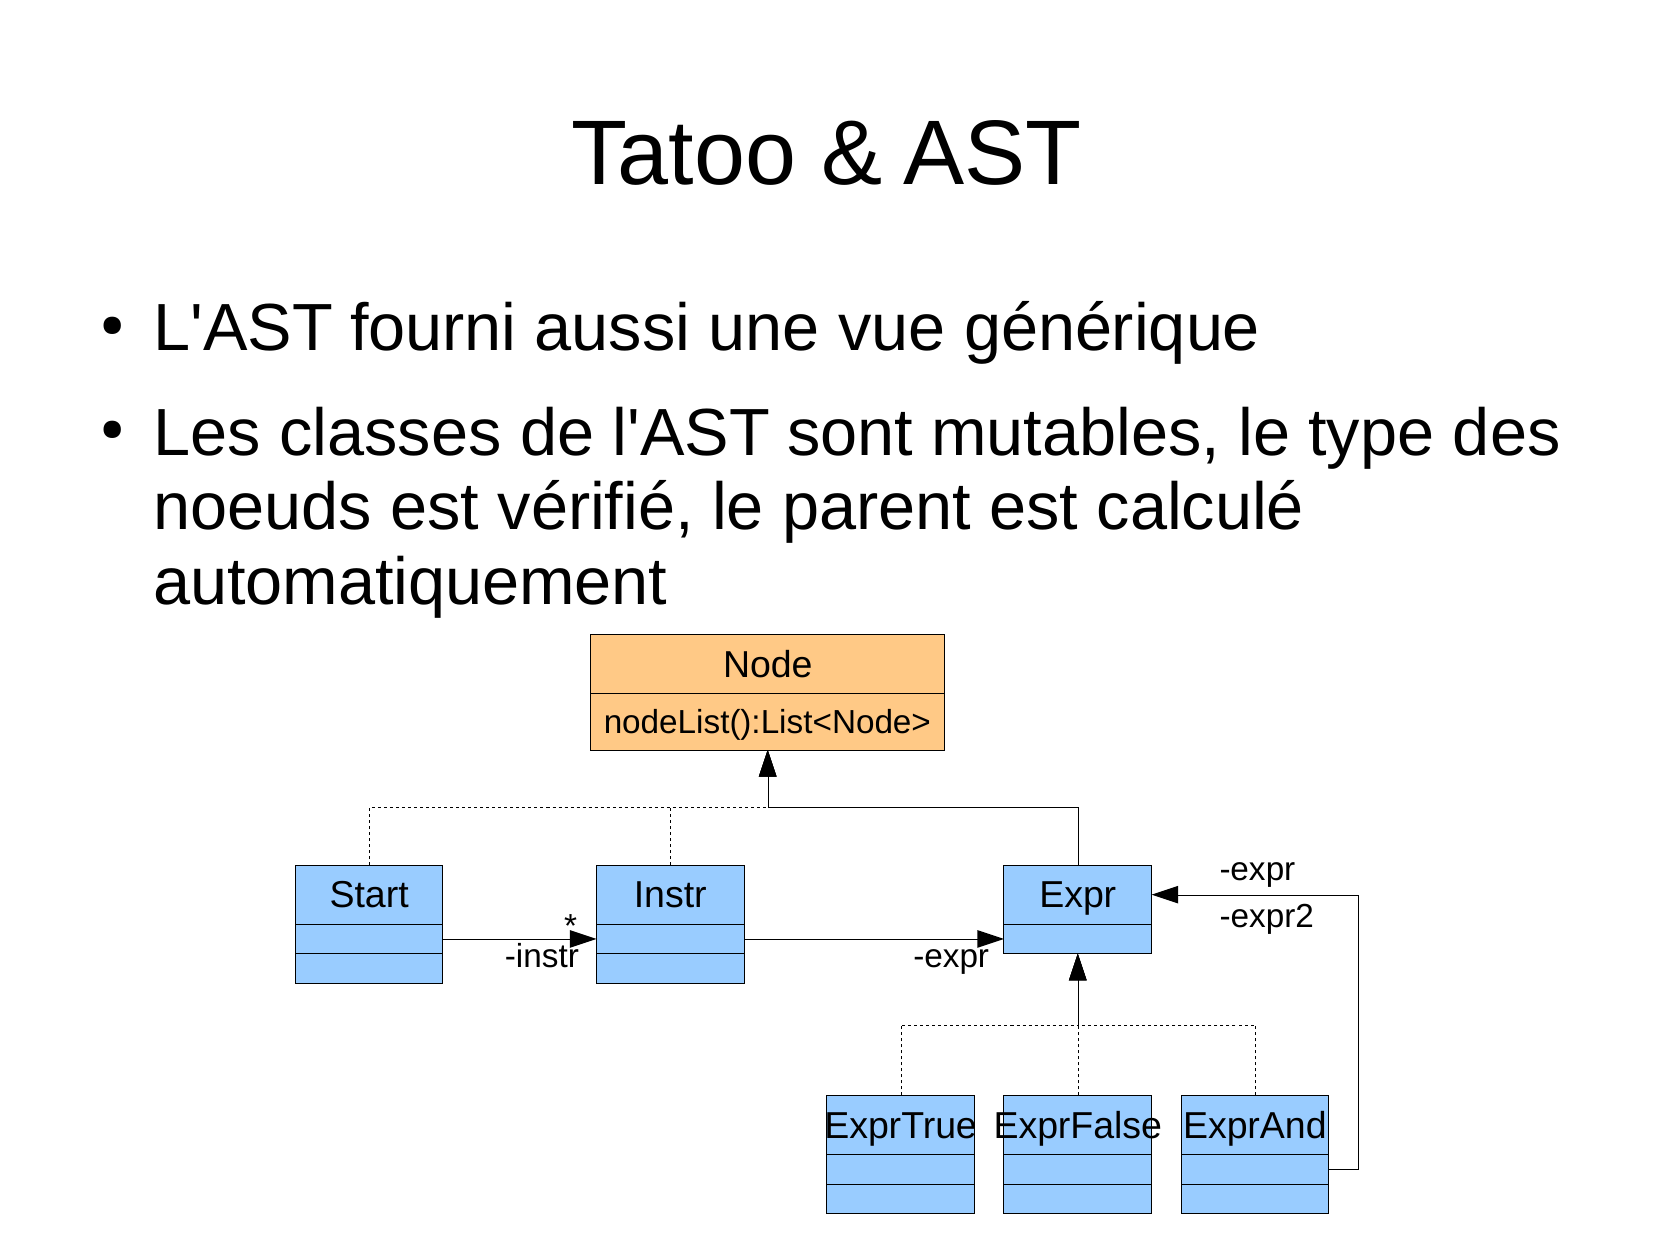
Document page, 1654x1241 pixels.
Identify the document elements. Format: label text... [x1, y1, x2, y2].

text_box ExprTrue [826, 1095, 975, 1154]
text_box [1181, 1154, 1329, 1214]
text_box [1003, 924, 1152, 954]
title Tatoo & AST [82, 56, 1571, 250]
text_box ExprFalse [1003, 1095, 1152, 1154]
text_box -instr [490, 930, 594, 982]
text_box -expr [898, 930, 1004, 982]
text_box [295, 924, 443, 984]
text_box nodeList():List<Node> [590, 693, 945, 751]
list L'AST fourni aussi une vue générique Les classes de l'AST sont mutables, le type des noeuds est vérifié, le parent est calculé automatiquement [82, 290, 1571, 619]
text_box -expr2 [1204, 890, 1329, 942]
text_box ExprAnd [1181, 1095, 1329, 1154]
text_box Instr [596, 865, 745, 924]
text_box [826, 1154, 975, 1214]
text_box * [549, 900, 592, 953]
text_box [596, 924, 745, 984]
text_box -expr [1204, 842, 1311, 890]
text_box [1003, 1154, 1152, 1214]
text_box Start [295, 865, 443, 924]
text_box Expr [1003, 865, 1152, 924]
text_box Node [590, 634, 945, 693]
